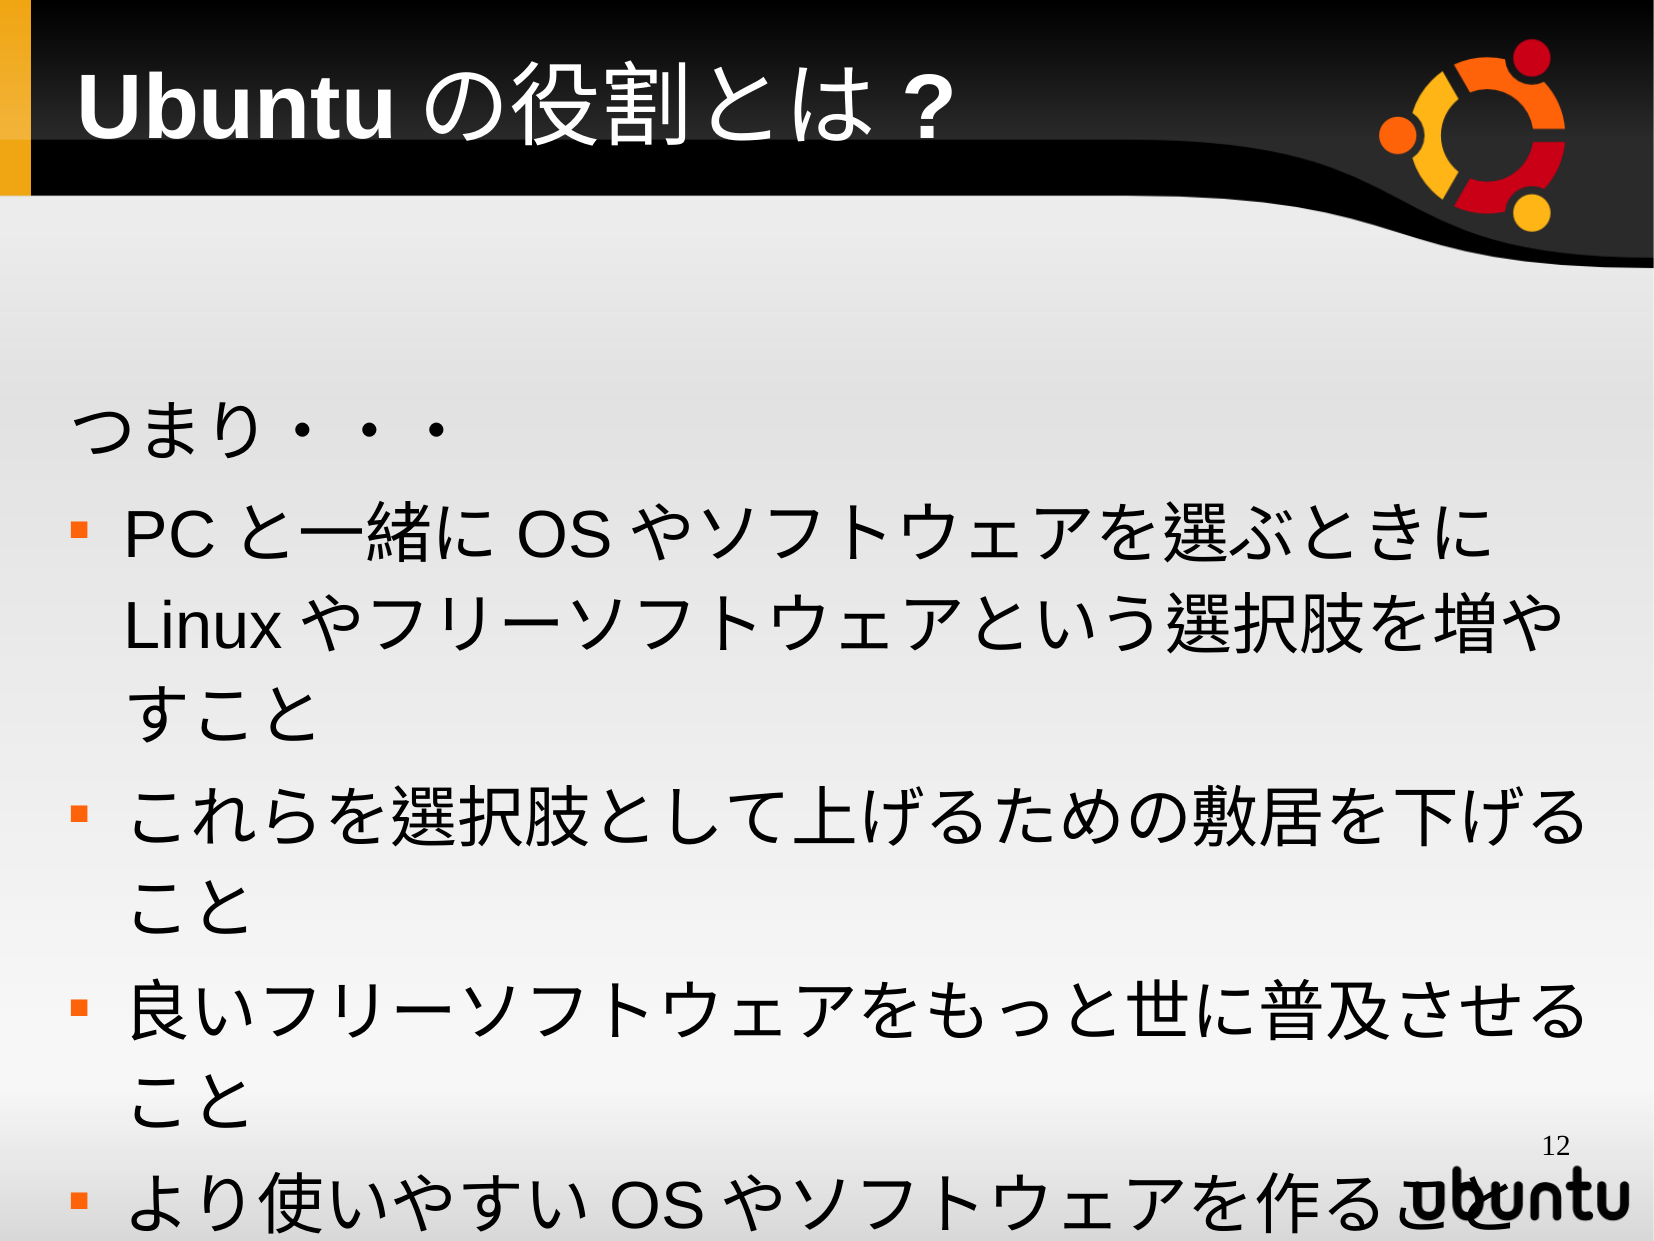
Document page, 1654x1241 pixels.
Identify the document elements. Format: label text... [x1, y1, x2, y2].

list つまり・・・ PCと一緒にOSやソフトウェアを選ぶときに Linuxやフリーソフトウェアという選択肢を増やすこと これらを選択肢として上げるための敷居を下げること 良いフリーソフトウェアをもっと世に普及させること より使いやすいOSやソフトウェアを作ること [53, 383, 1595, 916]
picture [0, 0, 1654, 1241]
title Ubuntuの役割とは? [76, 0, 1565, 208]
